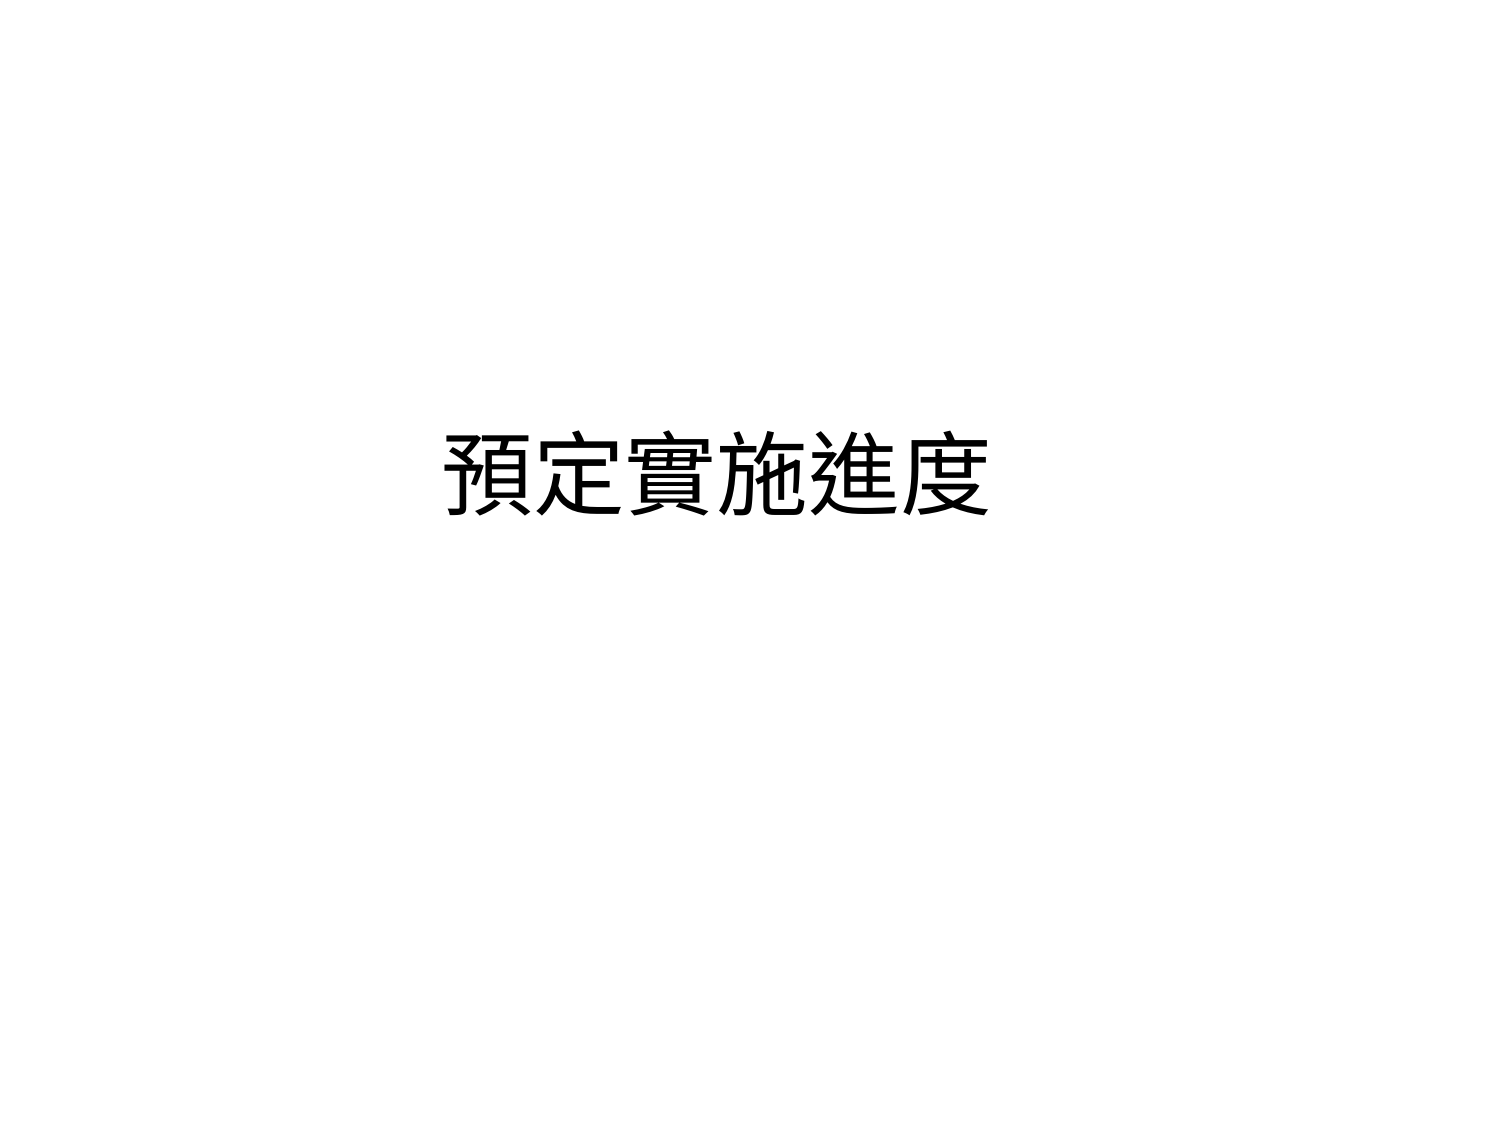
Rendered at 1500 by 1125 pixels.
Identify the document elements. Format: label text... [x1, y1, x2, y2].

title 預定實施進度 [112, 374, 1388, 563]
